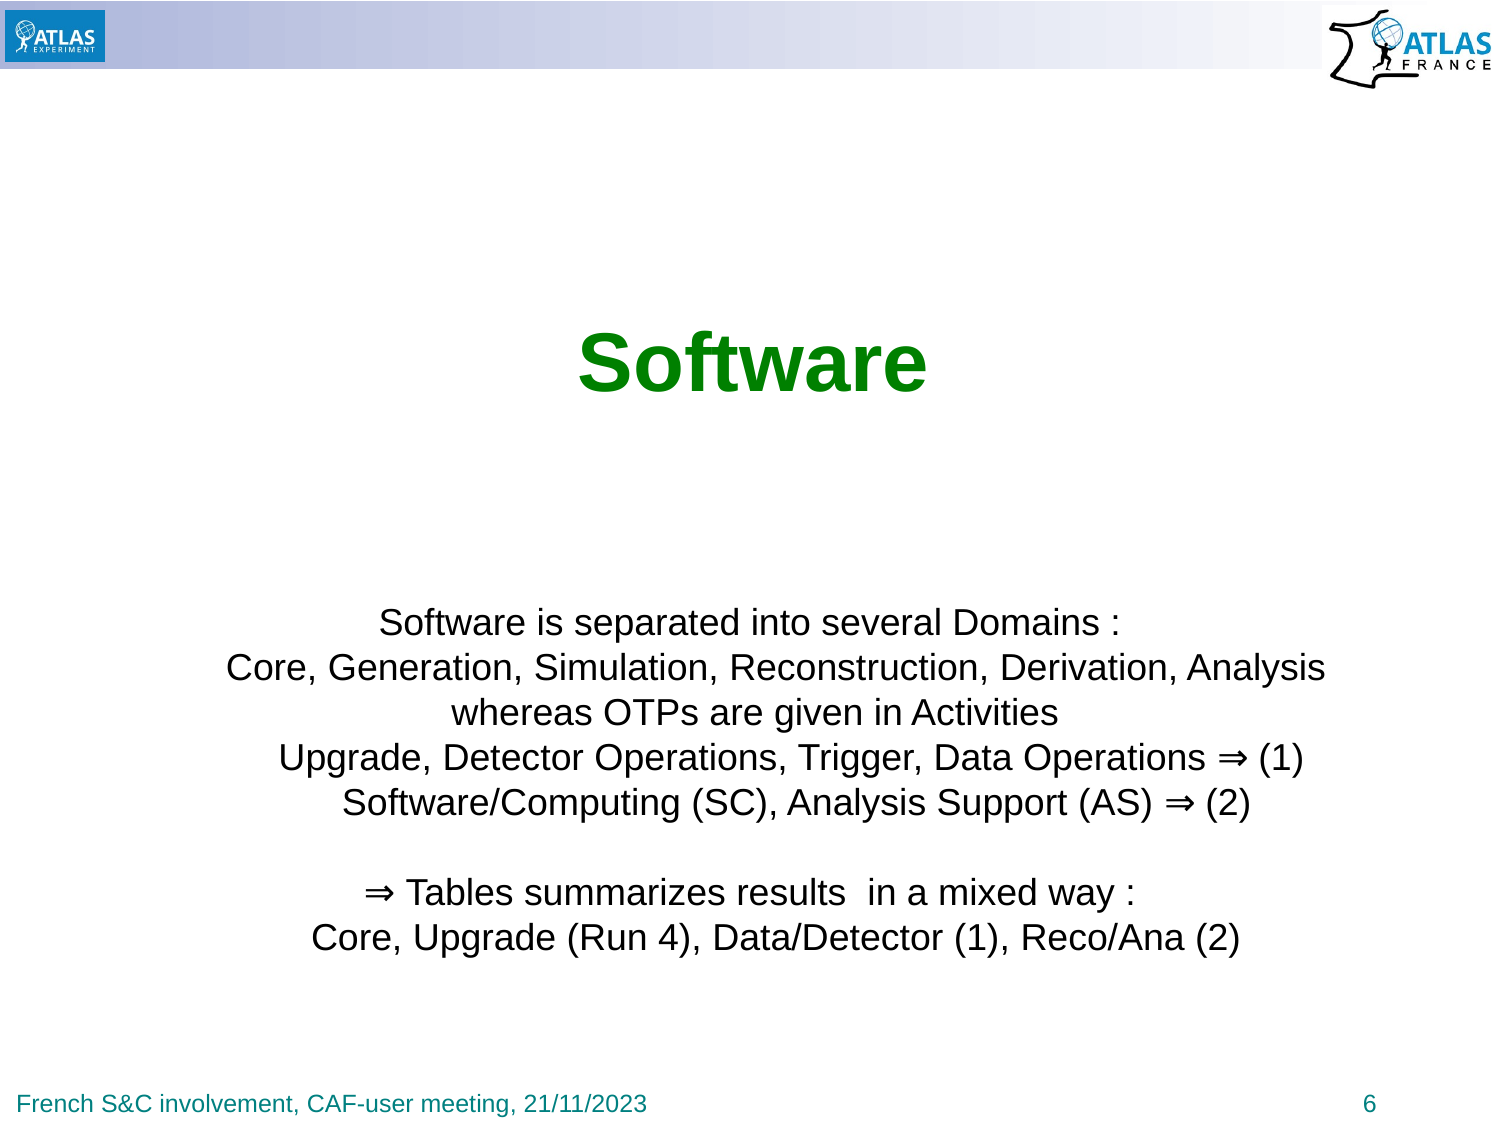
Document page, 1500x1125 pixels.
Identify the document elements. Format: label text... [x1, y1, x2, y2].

picture [1322, 5, 1498, 93]
picture [5, 10, 105, 62]
text_box Software is separated into several Domains : Core, Generation, Simulation, Reconstruction, Derivation, Analysis whereas OTPs are given in Activities Upgrade, Detector Operations, Trigger, Data Operations ⇒ (1) Software/Computing (SC), Analysis Support (AS) ⇒ (2) ⇒ Tables summarizes results in a mixed way : Core, Upgrade (Run 4), Data/Detector (1), Reco/Ana (2) [56, 590, 1454, 899]
text_box Software [17, 307, 1500, 437]
